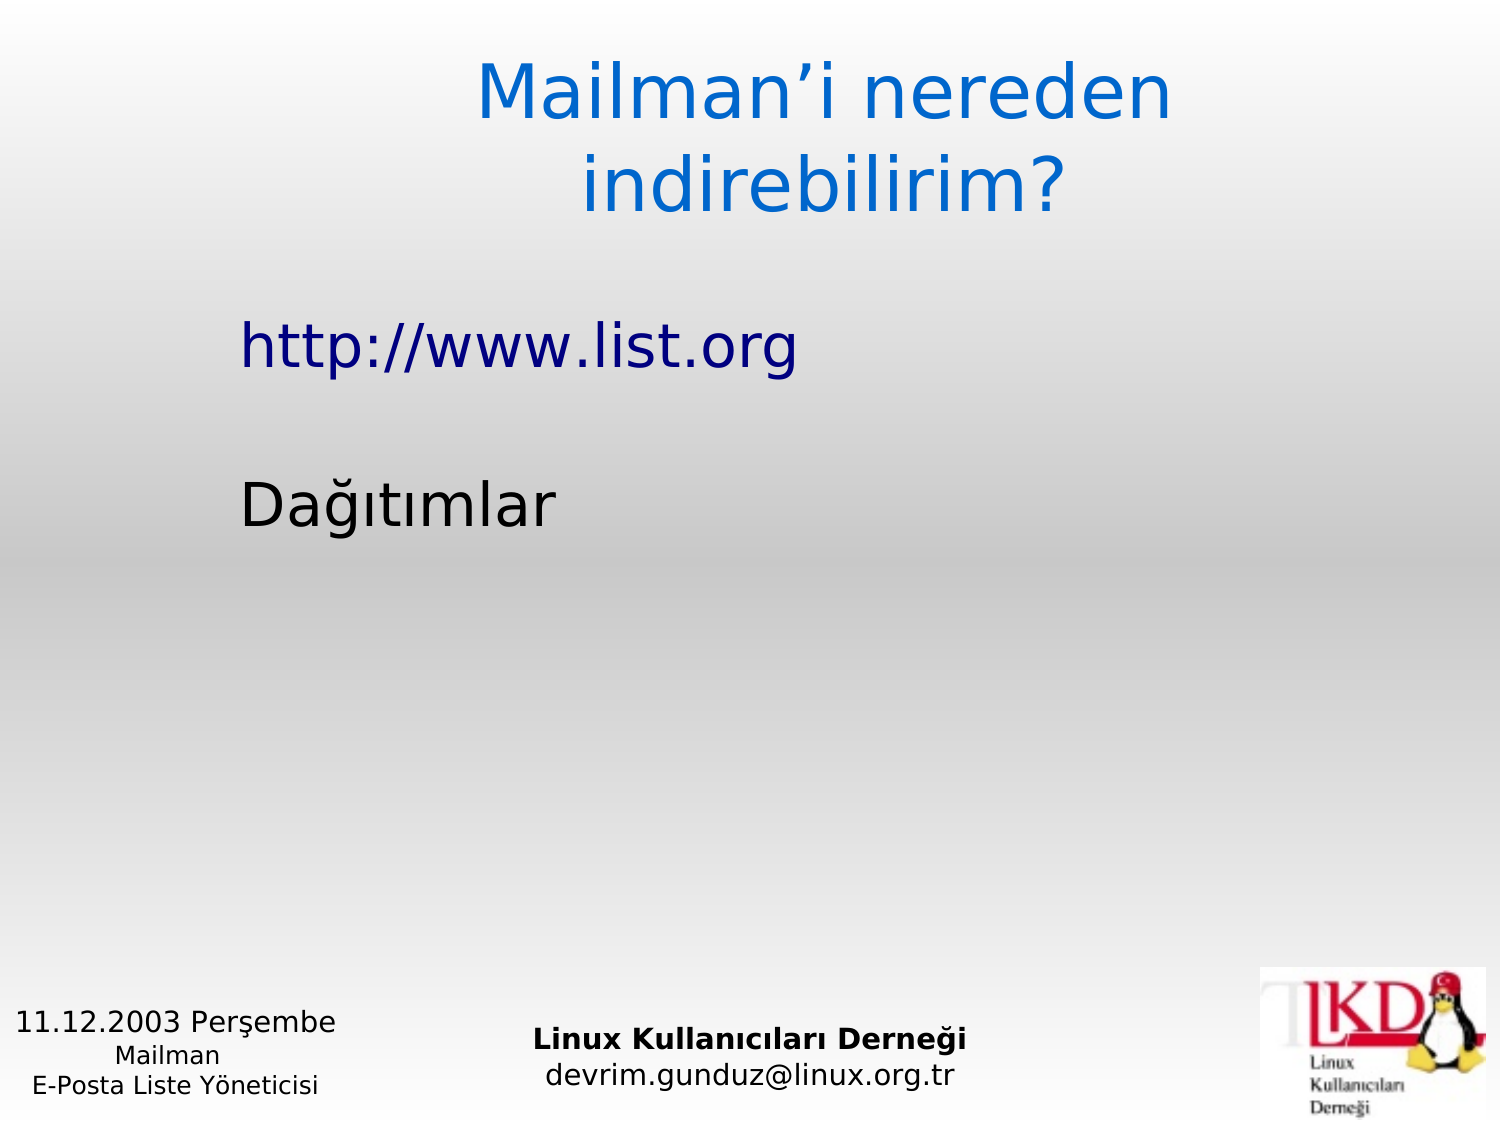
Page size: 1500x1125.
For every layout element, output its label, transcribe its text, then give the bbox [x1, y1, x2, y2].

list http://www.list.org Dağıtımlar [224, 299, 1425, 975]
title Mailman’i nereden indirebilirim? [224, 40, 1425, 237]
picture [1260, 967, 1486, 1120]
